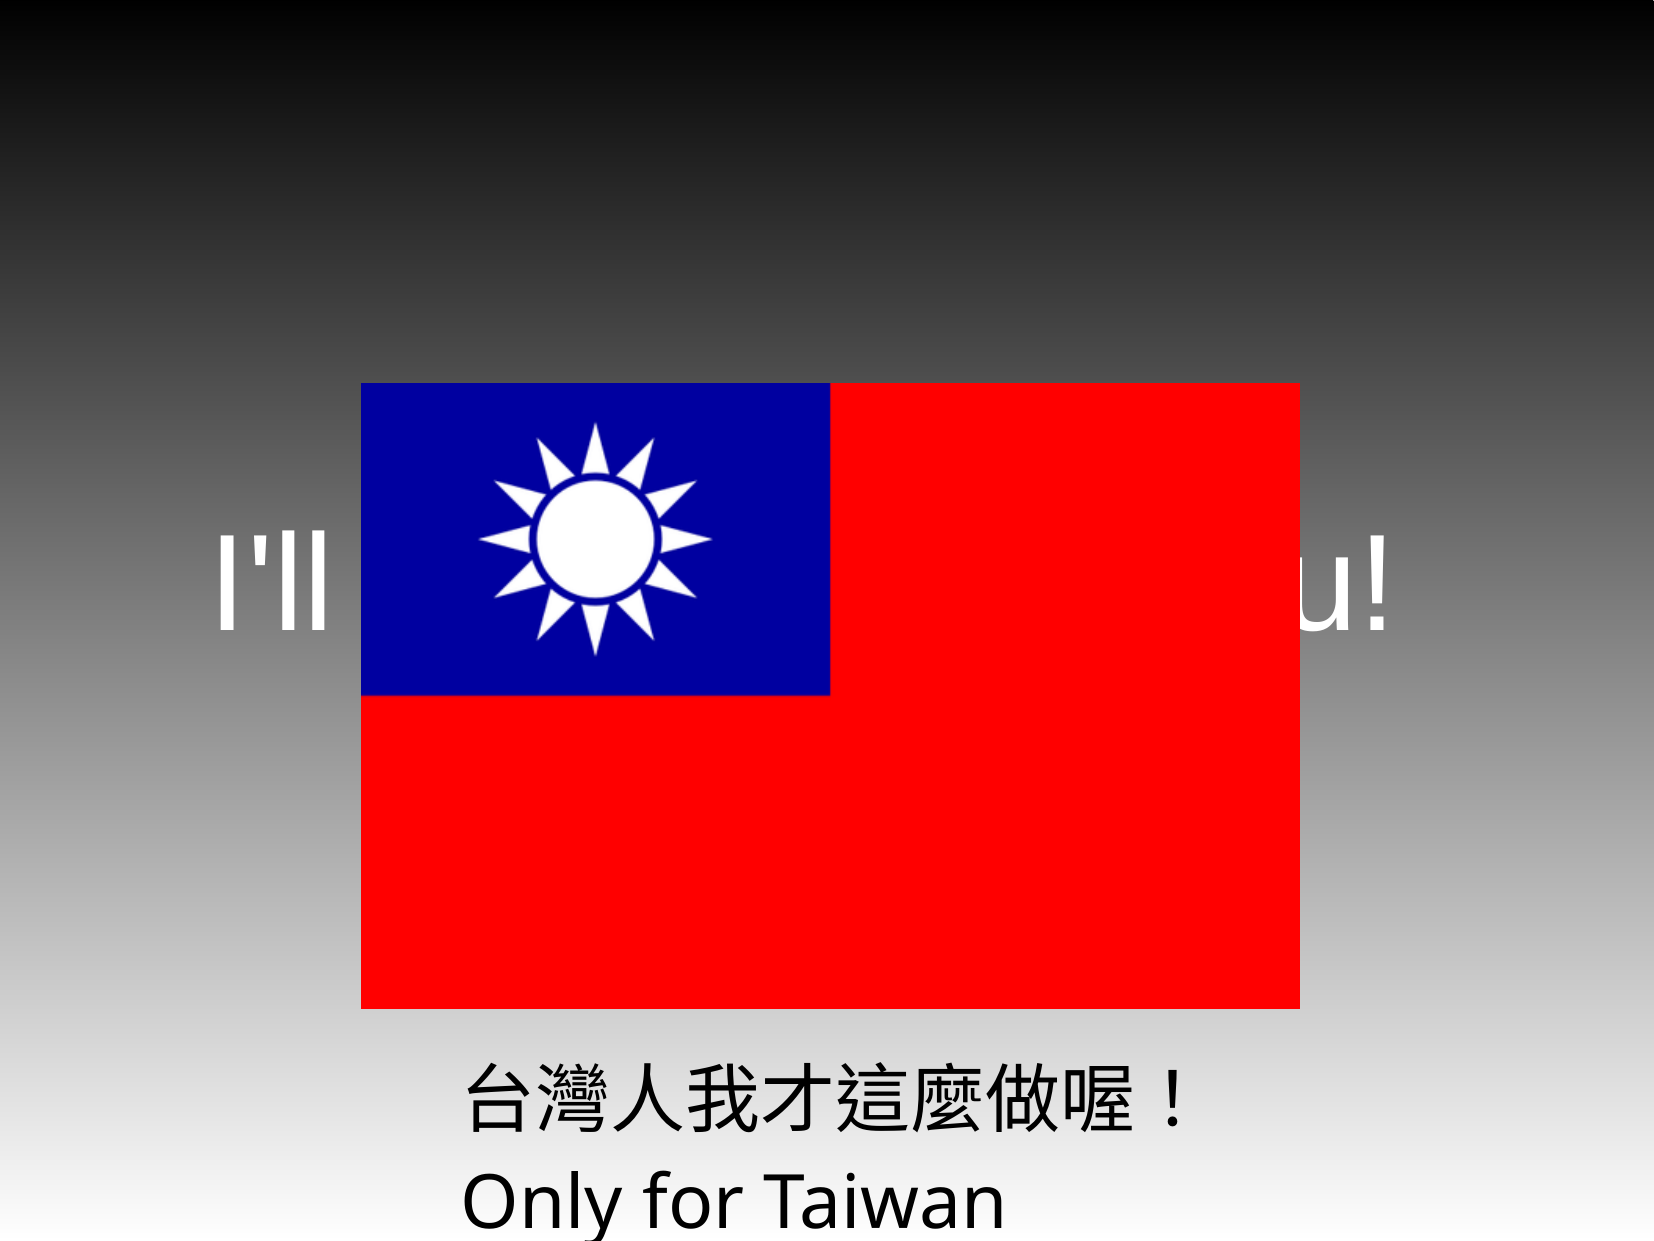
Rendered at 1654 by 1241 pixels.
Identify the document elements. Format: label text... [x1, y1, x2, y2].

title I'll do those for you! [1300, 486, 1548, 680]
title I'll do those for you! [59, 486, 361, 680]
picture [361, 383, 1300, 1009]
text_box 台灣人我才這麼做喔！ Only for Taiwan [445, 1032, 1226, 1214]
